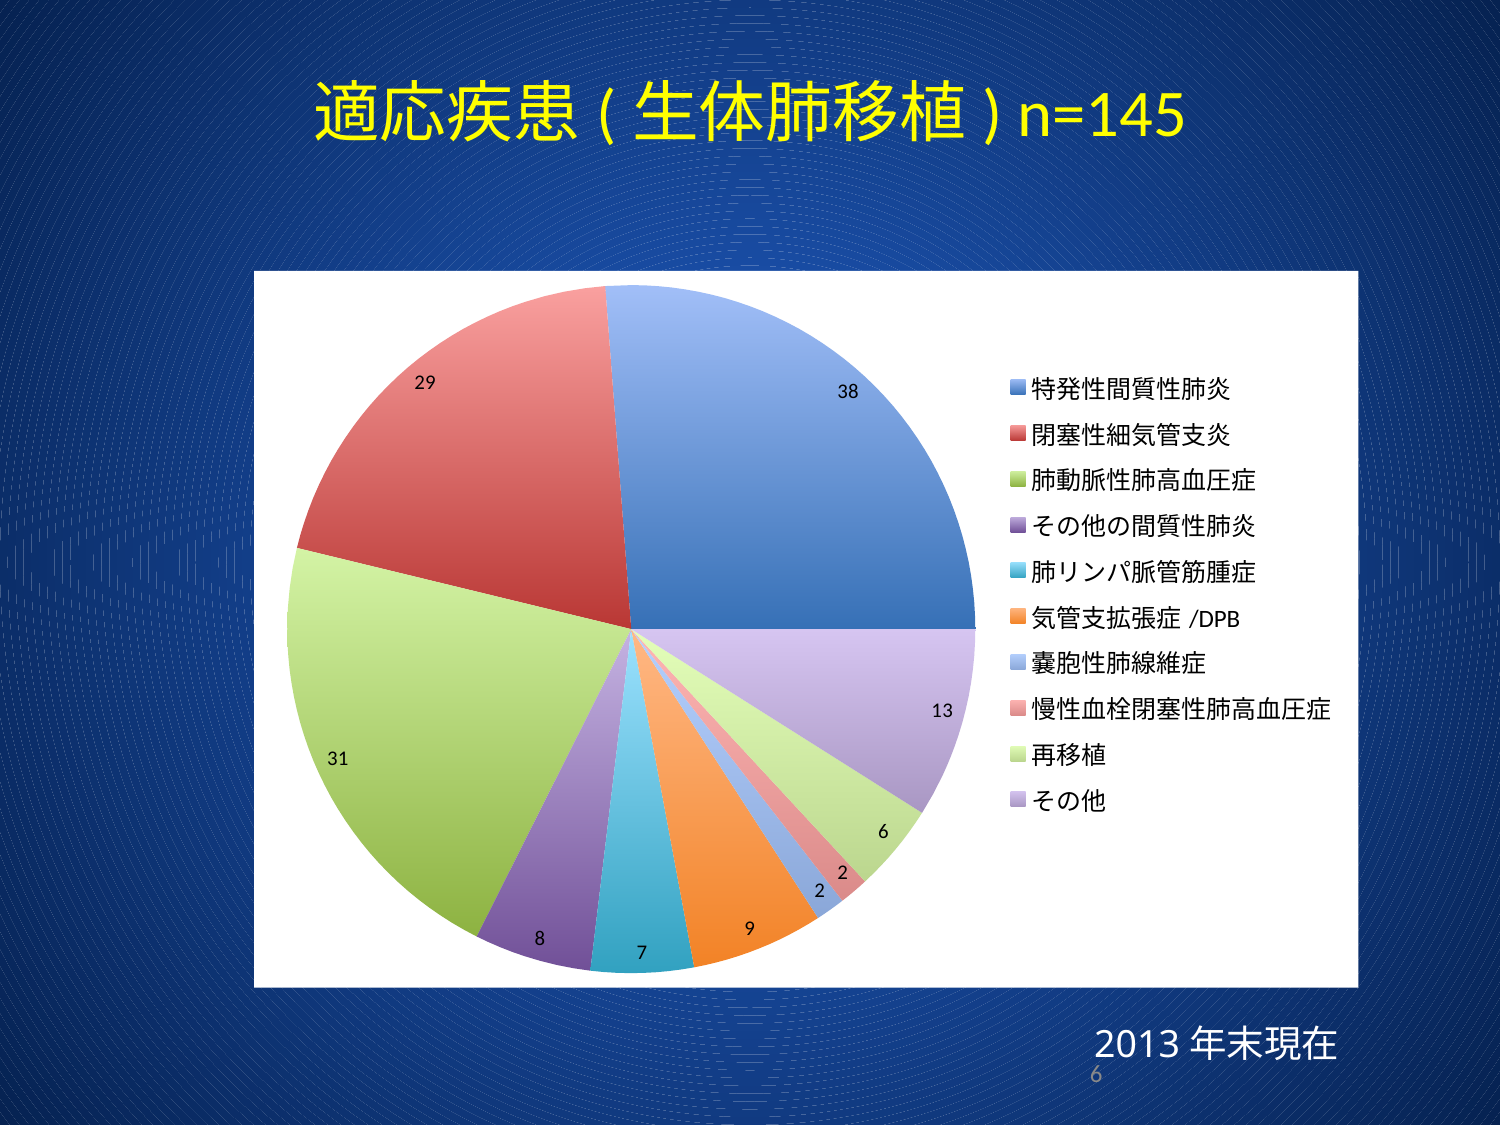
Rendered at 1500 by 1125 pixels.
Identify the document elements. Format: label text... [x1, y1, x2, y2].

text_box 2013年末現在 [1079, 1012, 1337, 1074]
chart [254, 270, 1359, 988]
text_box 適応疾患(生体肺移植) n=145 [0, 47, 1500, 173]
text_box 6 [1074, 1042, 1426, 1103]
